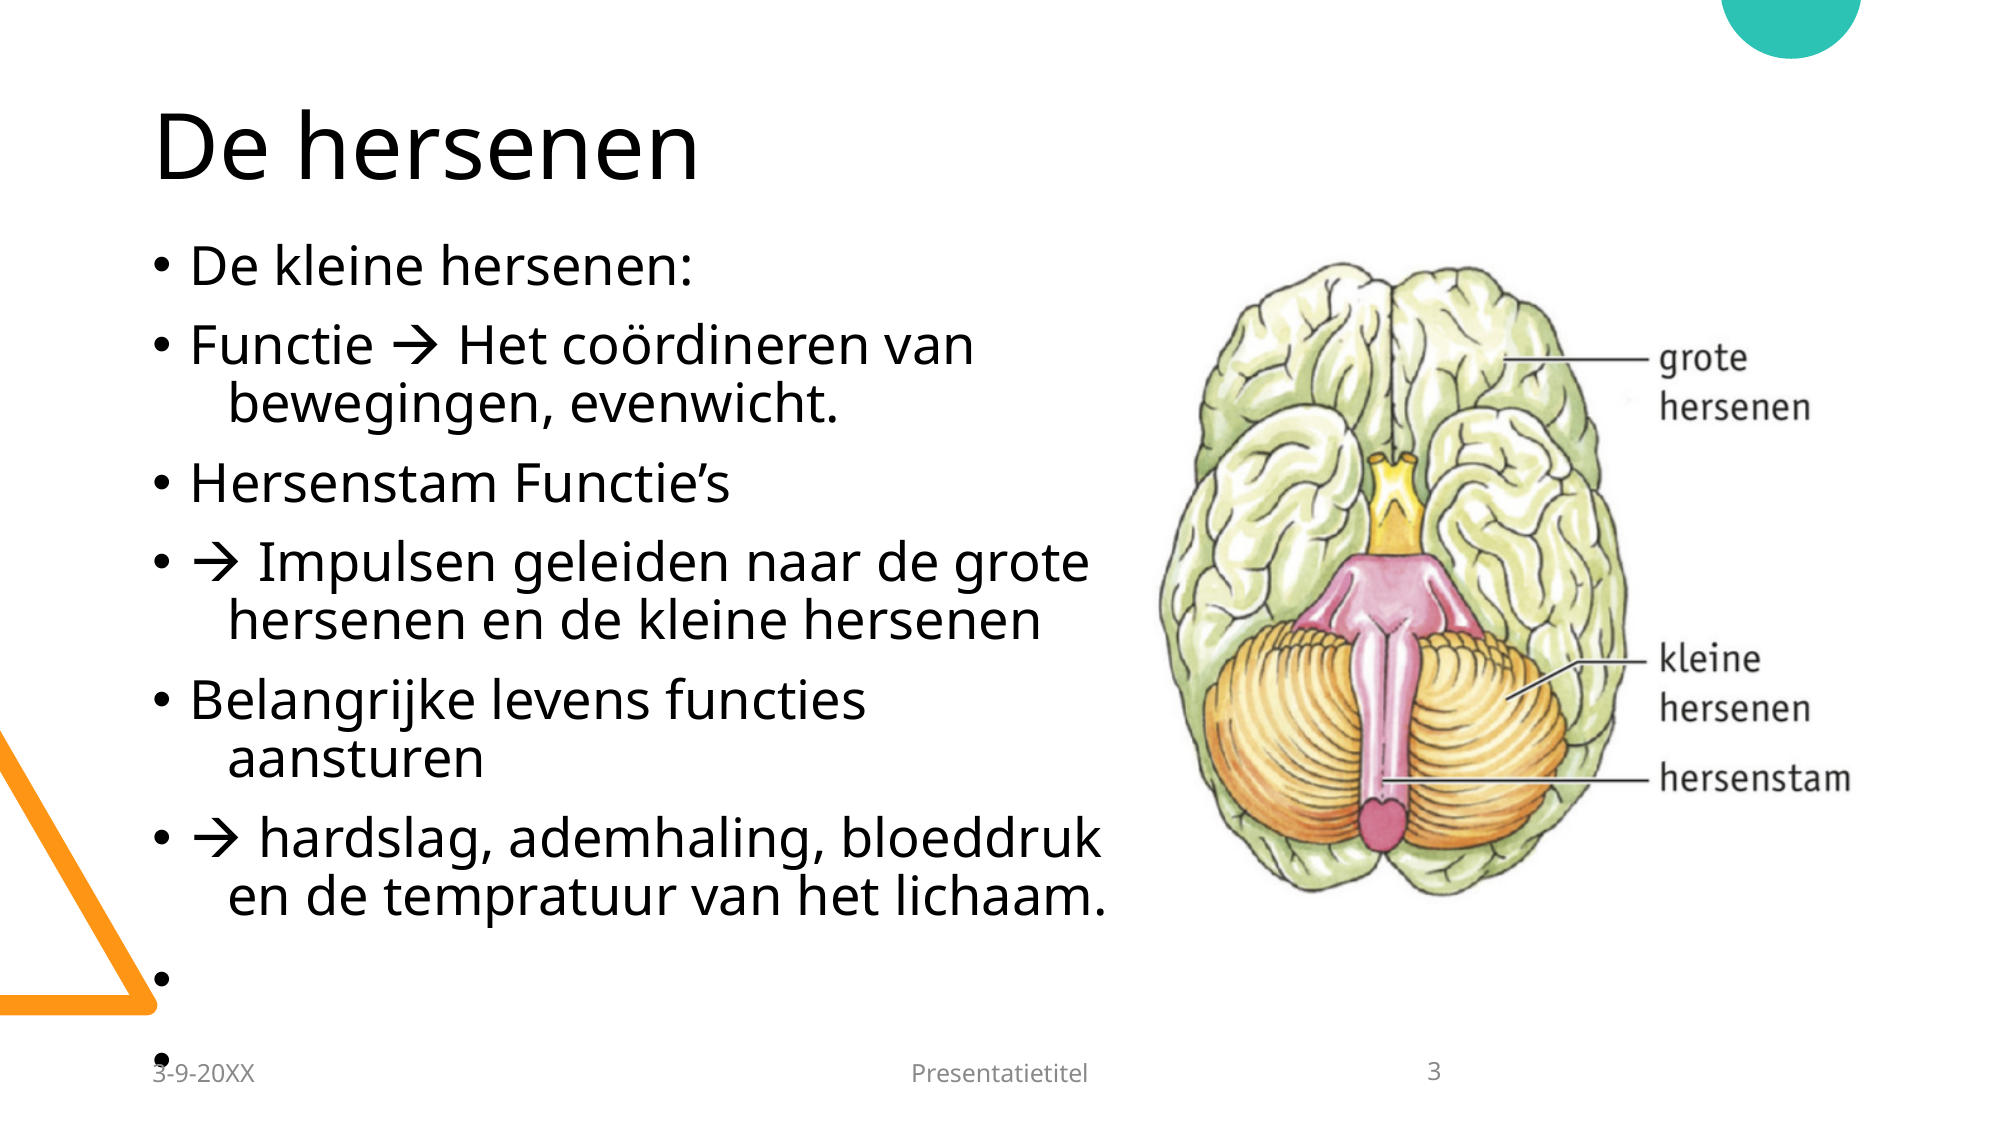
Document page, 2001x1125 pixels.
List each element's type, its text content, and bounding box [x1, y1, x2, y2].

title De hersenen [137, 22, 1863, 230]
list De kleine hersenen: Functie  Het coördineren van bewegingen, evenwicht. Hersenstam Functie’s  Impulsen geleiden naar de grote hersenen en de kleine hersenen Belangrijke levens functies aansturen  hardslag, ademhaling, bloeddruk en de tempratuur van het lichaam. [137, 230, 1144, 1014]
text_box Presentatietitel [662, 1042, 1338, 1103]
picture [1143, 230, 1876, 945]
text_box 3-9-20XX [137, 1042, 588, 1103]
text_box 2 [1412, 1042, 1863, 1103]
